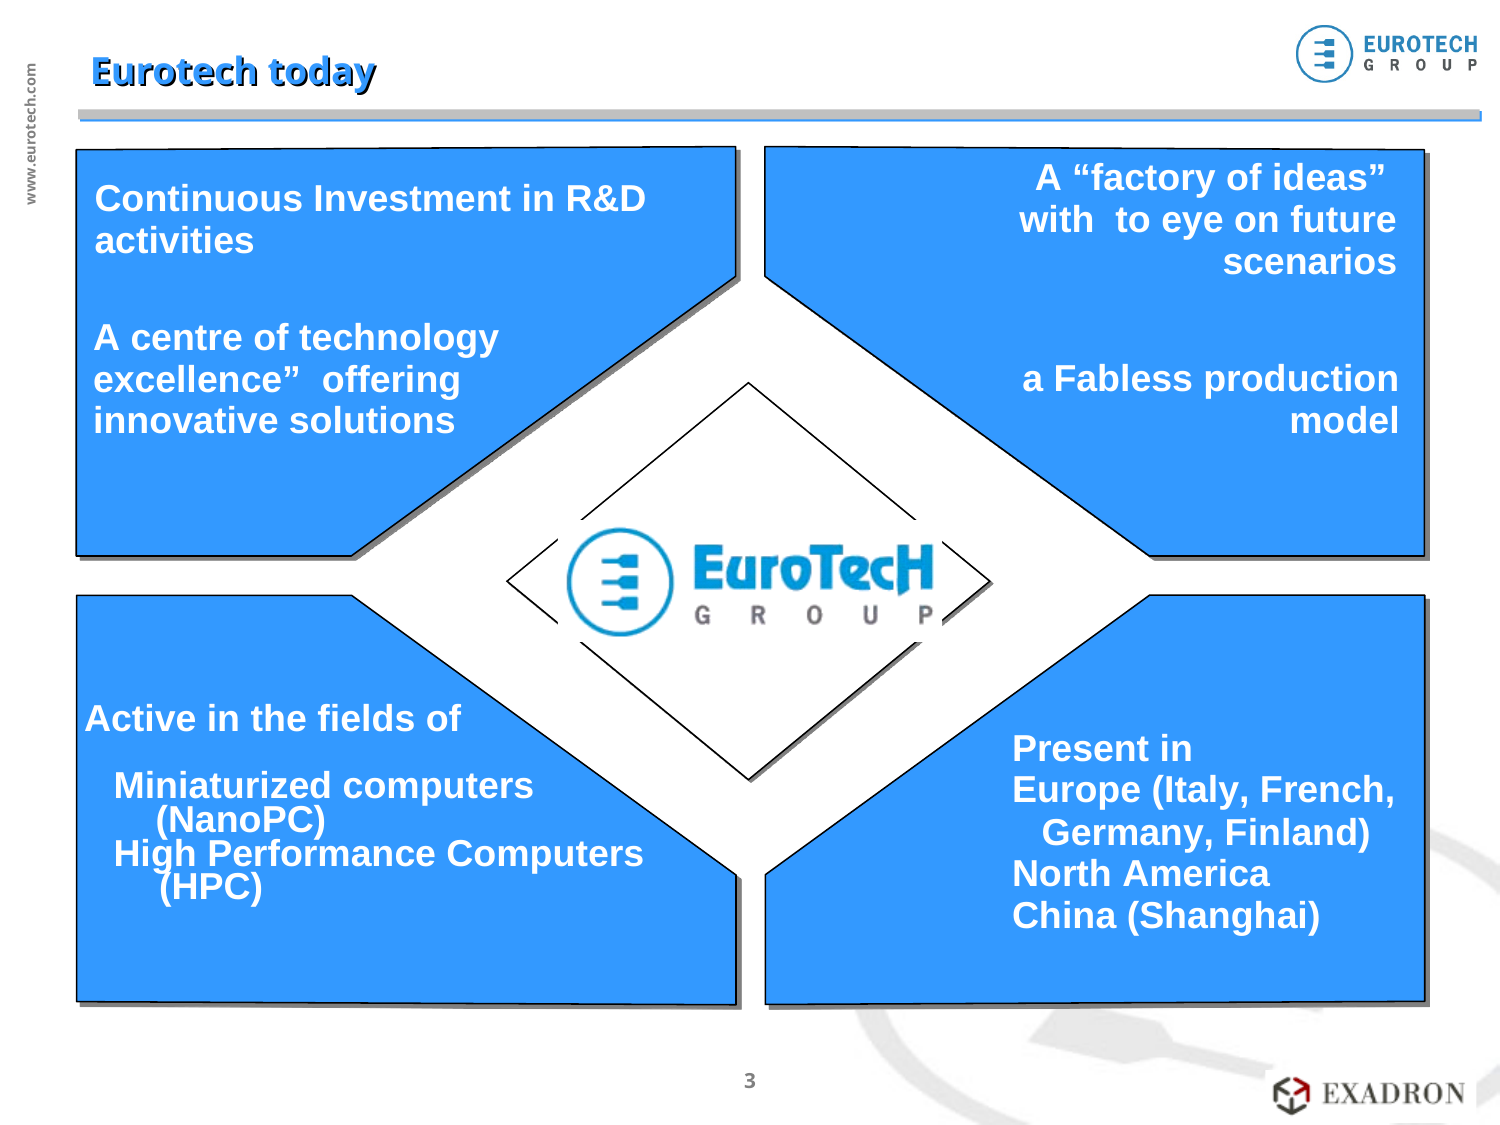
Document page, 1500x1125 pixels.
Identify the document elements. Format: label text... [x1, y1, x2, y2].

chart [557, 520, 943, 642]
text_box [76, 146, 736, 557]
text_box Continuous Investment in R&D activities [79, 170, 715, 270]
text_box [765, 595, 1425, 1005]
title Eurotech today [74, 39, 1190, 101]
text_box [506, 540, 557, 623]
text_box [581, 392, 916, 520]
text_box a Fabless production model [950, 350, 1415, 450]
text_box [764, 146, 1425, 557]
picture [1295, 24, 1477, 83]
text_box [943, 542, 990, 620]
text_box [76, 595, 492, 697]
text_box A centre of technology excellence” offering innovative solutions [78, 308, 760, 450]
picture [839, 774, 1500, 1125]
picture [839, 774, 902, 820]
text_box [76, 914, 737, 1005]
text_box Present in Europe (Italy, French, Germany, Finland) North America China (Shanghai) [997, 719, 1445, 945]
text_box A “factory of ideas” with to eye on future scenarios [947, 148, 1412, 291]
text_box [580, 642, 916, 760]
text_box Active in the fields of Miniaturized computers (NanoPC) High Performance Computers (HPC) [69, 697, 773, 914]
